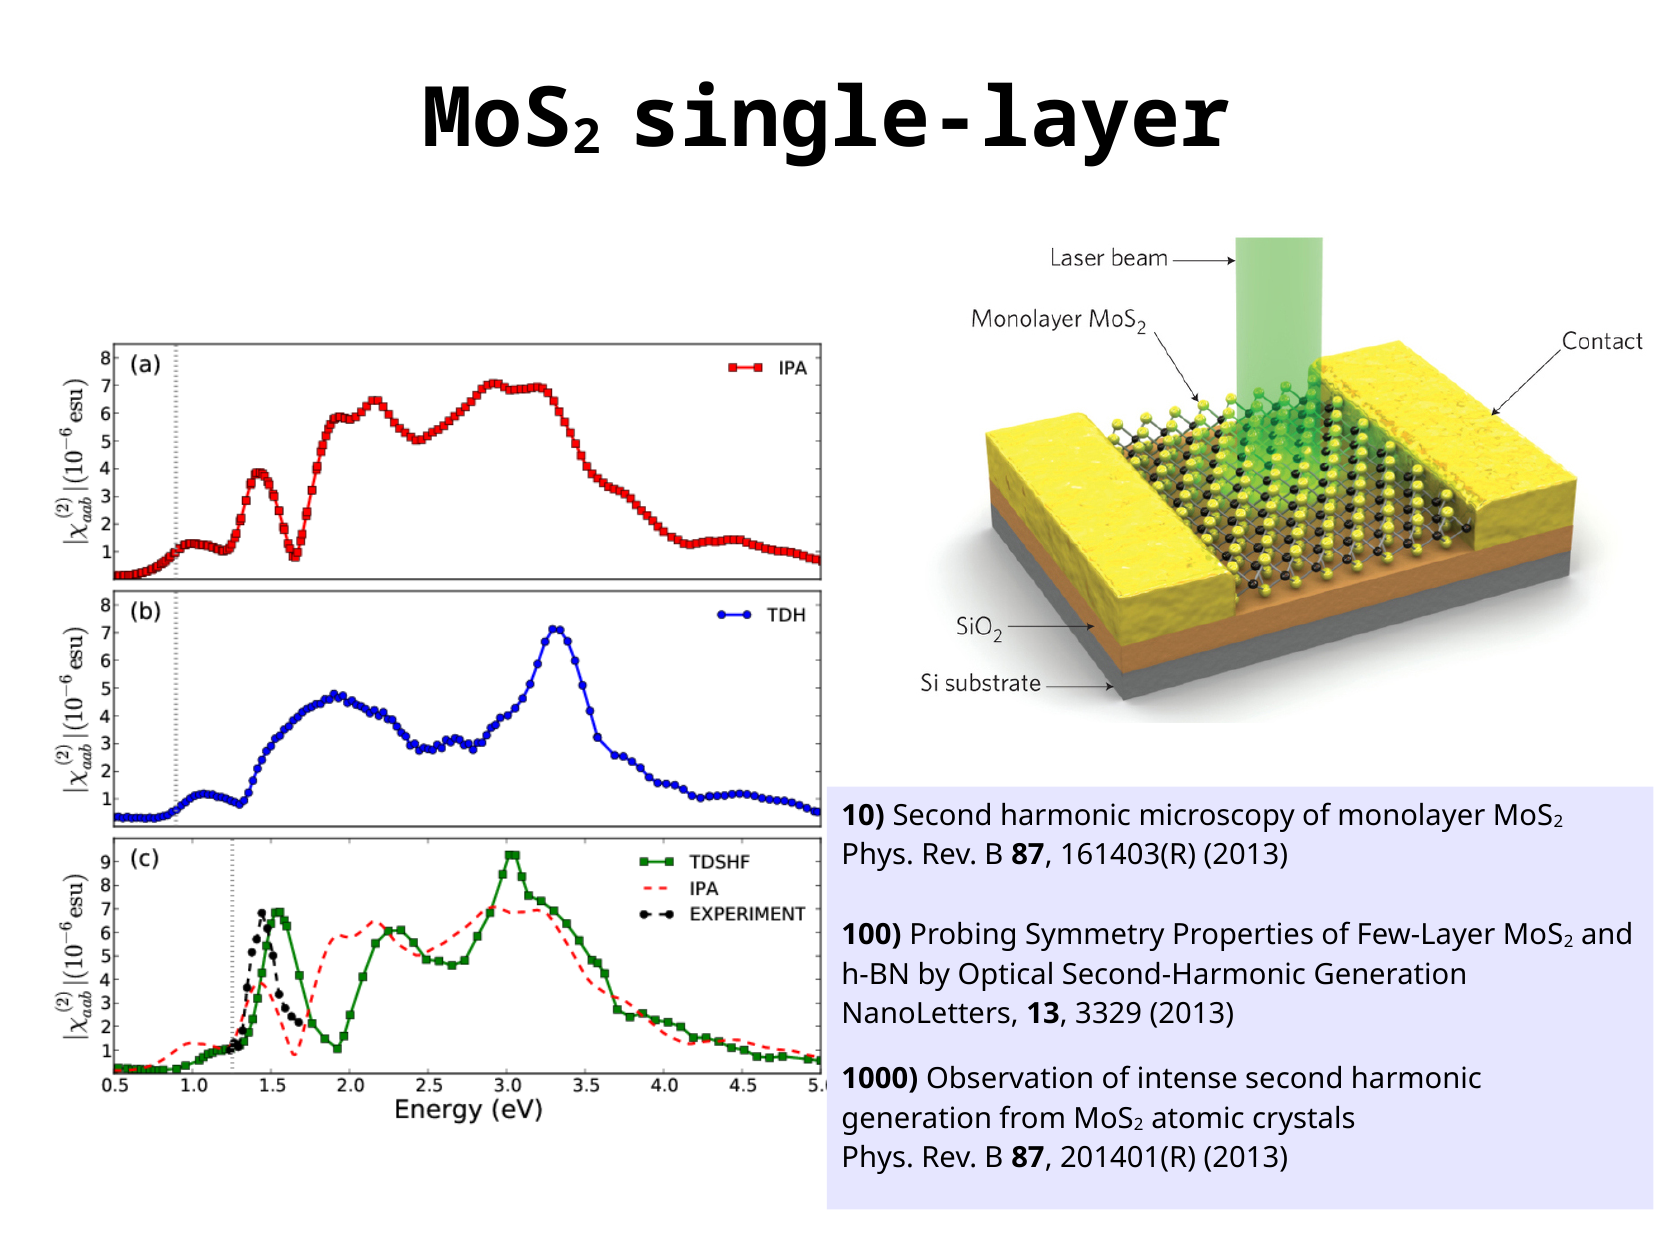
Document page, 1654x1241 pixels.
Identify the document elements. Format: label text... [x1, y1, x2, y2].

picture [0, 212, 1650, 1165]
title MoS2 single-layer [82, 18, 1571, 209]
text_box 10) Second harmonic microscopy of monolayer MoS2 Phys. Rev. B 87, 161403(R) (2013) 100) Probing Symmetry Properties of Few-Layer MoS2 and h-BN by Optical Second-Harmonic Generation NanoLetters, 13, 3329 (2013) 1000) Observation of intense second harmonic generation from MoS2 atomic crystals Phys. Rev. B 87, 201401(R) (2013) [826, 786, 1654, 1210]
